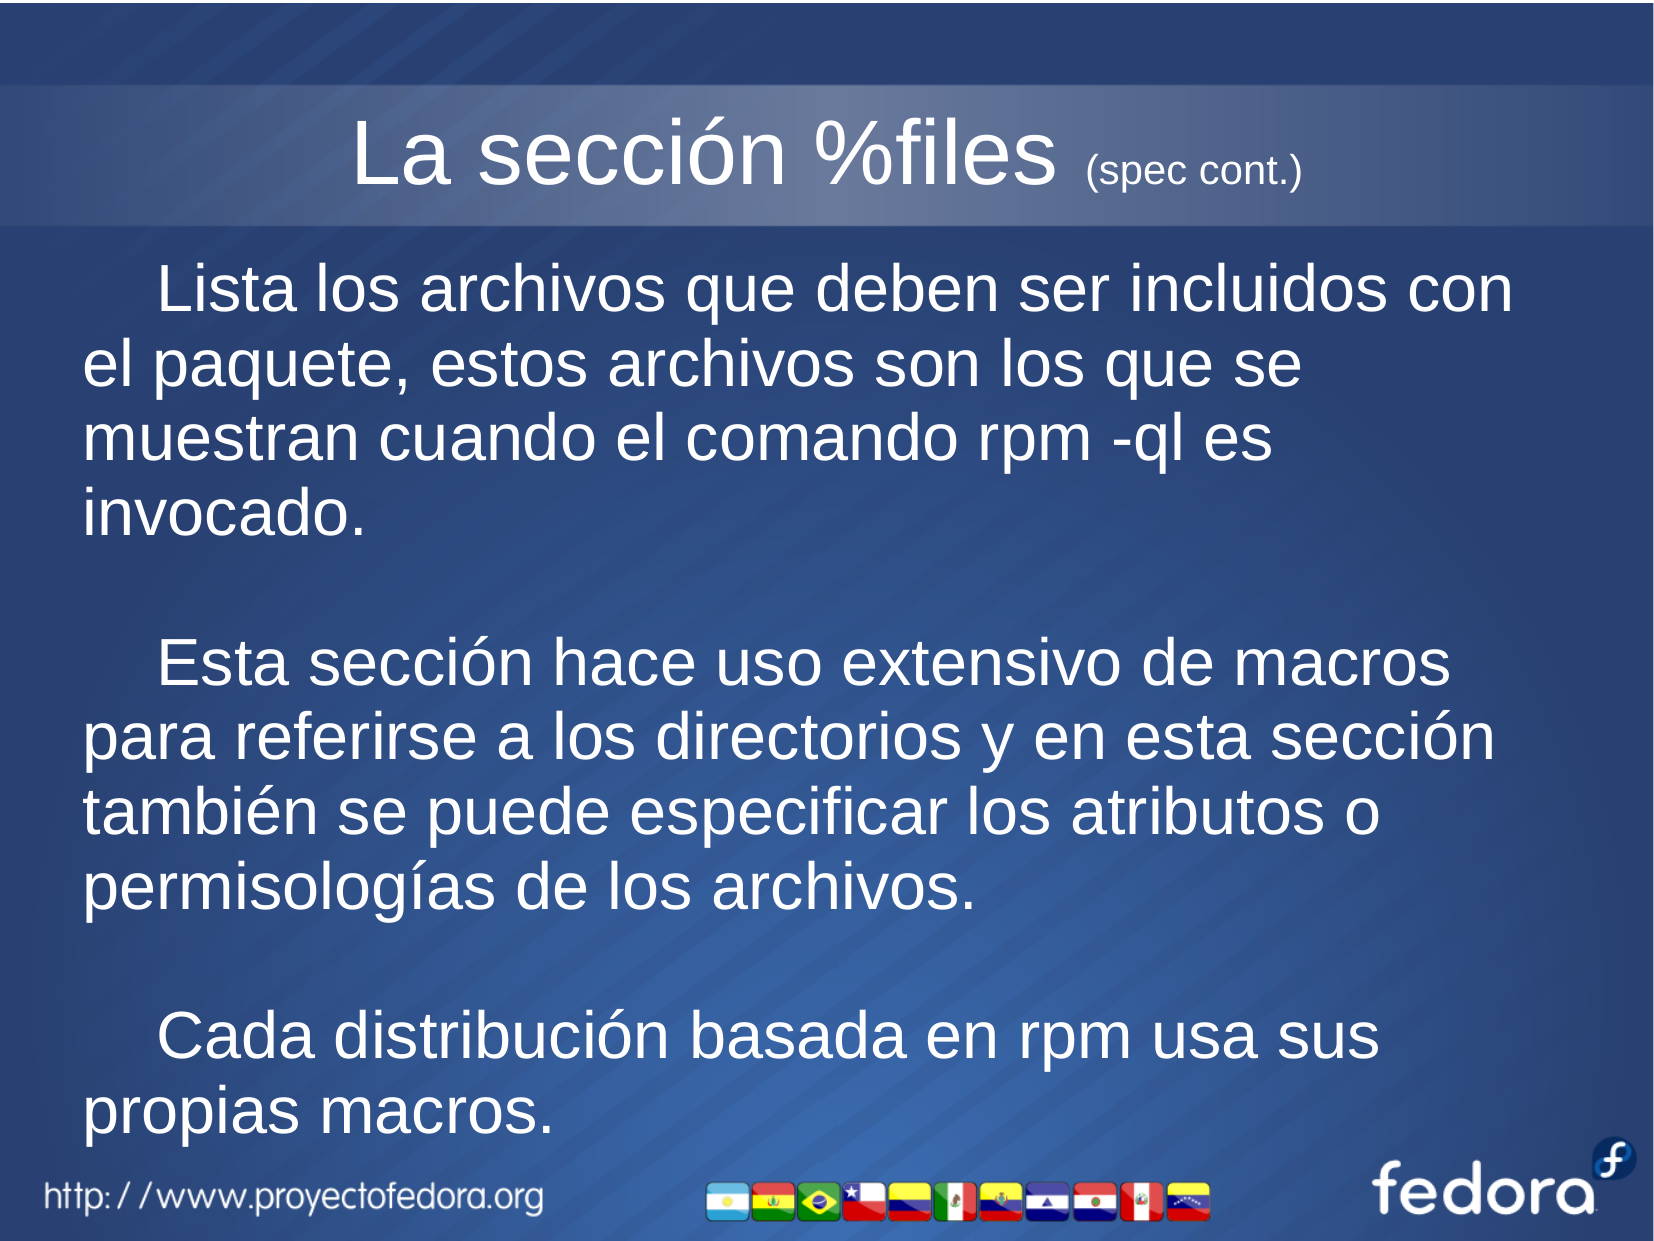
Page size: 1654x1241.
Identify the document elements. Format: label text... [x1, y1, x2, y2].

picture [0, 3, 1654, 1241]
subtitle Lista los archivos que deben ser incluidos con el paquete, estos archivos son los que se muestran cuando el comando rpm -ql es invocado. Esta sección hace uso extensivo de macros para referirse a los directorios y en esta sección también se puede especificar los atributos o permisologías de los archivos. Cada distribución basada en rpm usa sus propias macros. [82, 250, 1571, 1149]
title La sección %files (spec cont.) [82, 56, 1571, 250]
